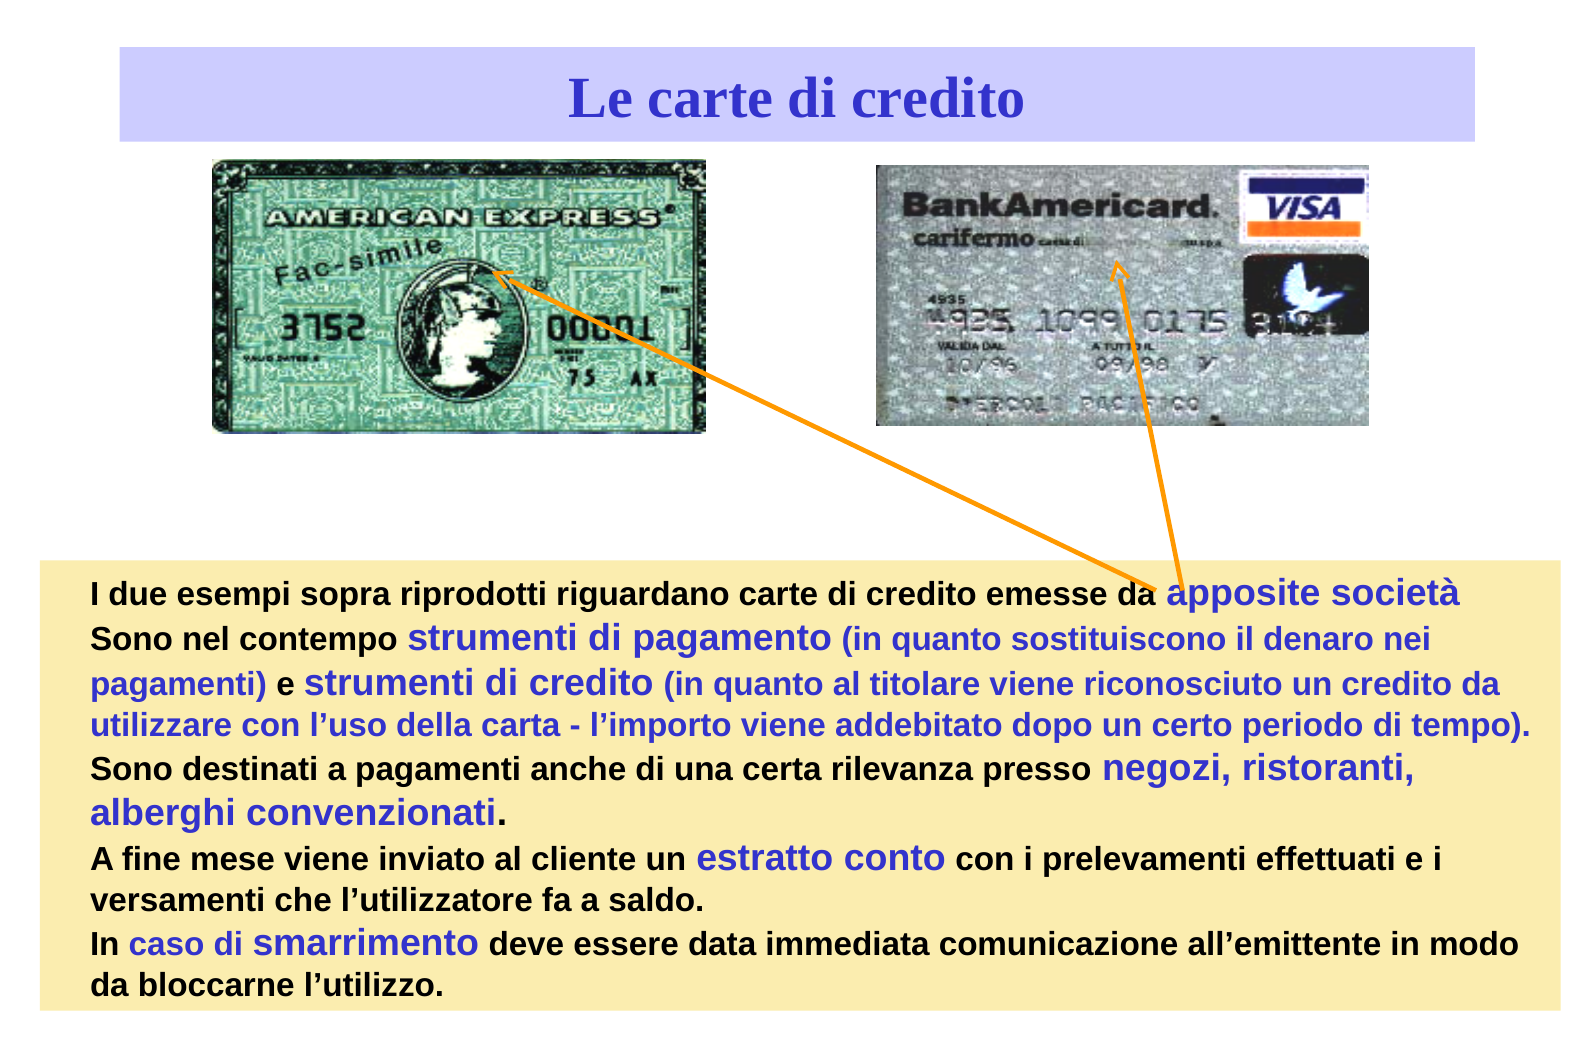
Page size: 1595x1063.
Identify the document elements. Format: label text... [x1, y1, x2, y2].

text_box I due esempi sopra riprodotti riguardano carte di credito emesse da apposite società Sono nel contempo strumenti di pagamento (in quanto sostituiscono il denaro nei pagamenti) e strumenti di credito (in quanto al titolare viene riconosciuto un credito da utilizzare con l’uso della carta - l’importo viene addebitato dopo un certo periodo di tempo). Sono destinati a pagamenti anche di una certa rilevanza presso negozi, ristoranti, alberghi convenzionati. A fine mese viene inviato al cliente un estratto conto con i prelevamenti effettuati e i versamenti che l’utilizzatore fa a saldo. In caso di smarrimento deve essere data immediata comunicazione all’emittente in modo da bloccarne l’utilizzo. [39, 560, 1561, 1011]
picture [876, 165, 1369, 426]
title Le carte di credito [119, 47, 1475, 142]
picture [212, 159, 706, 434]
